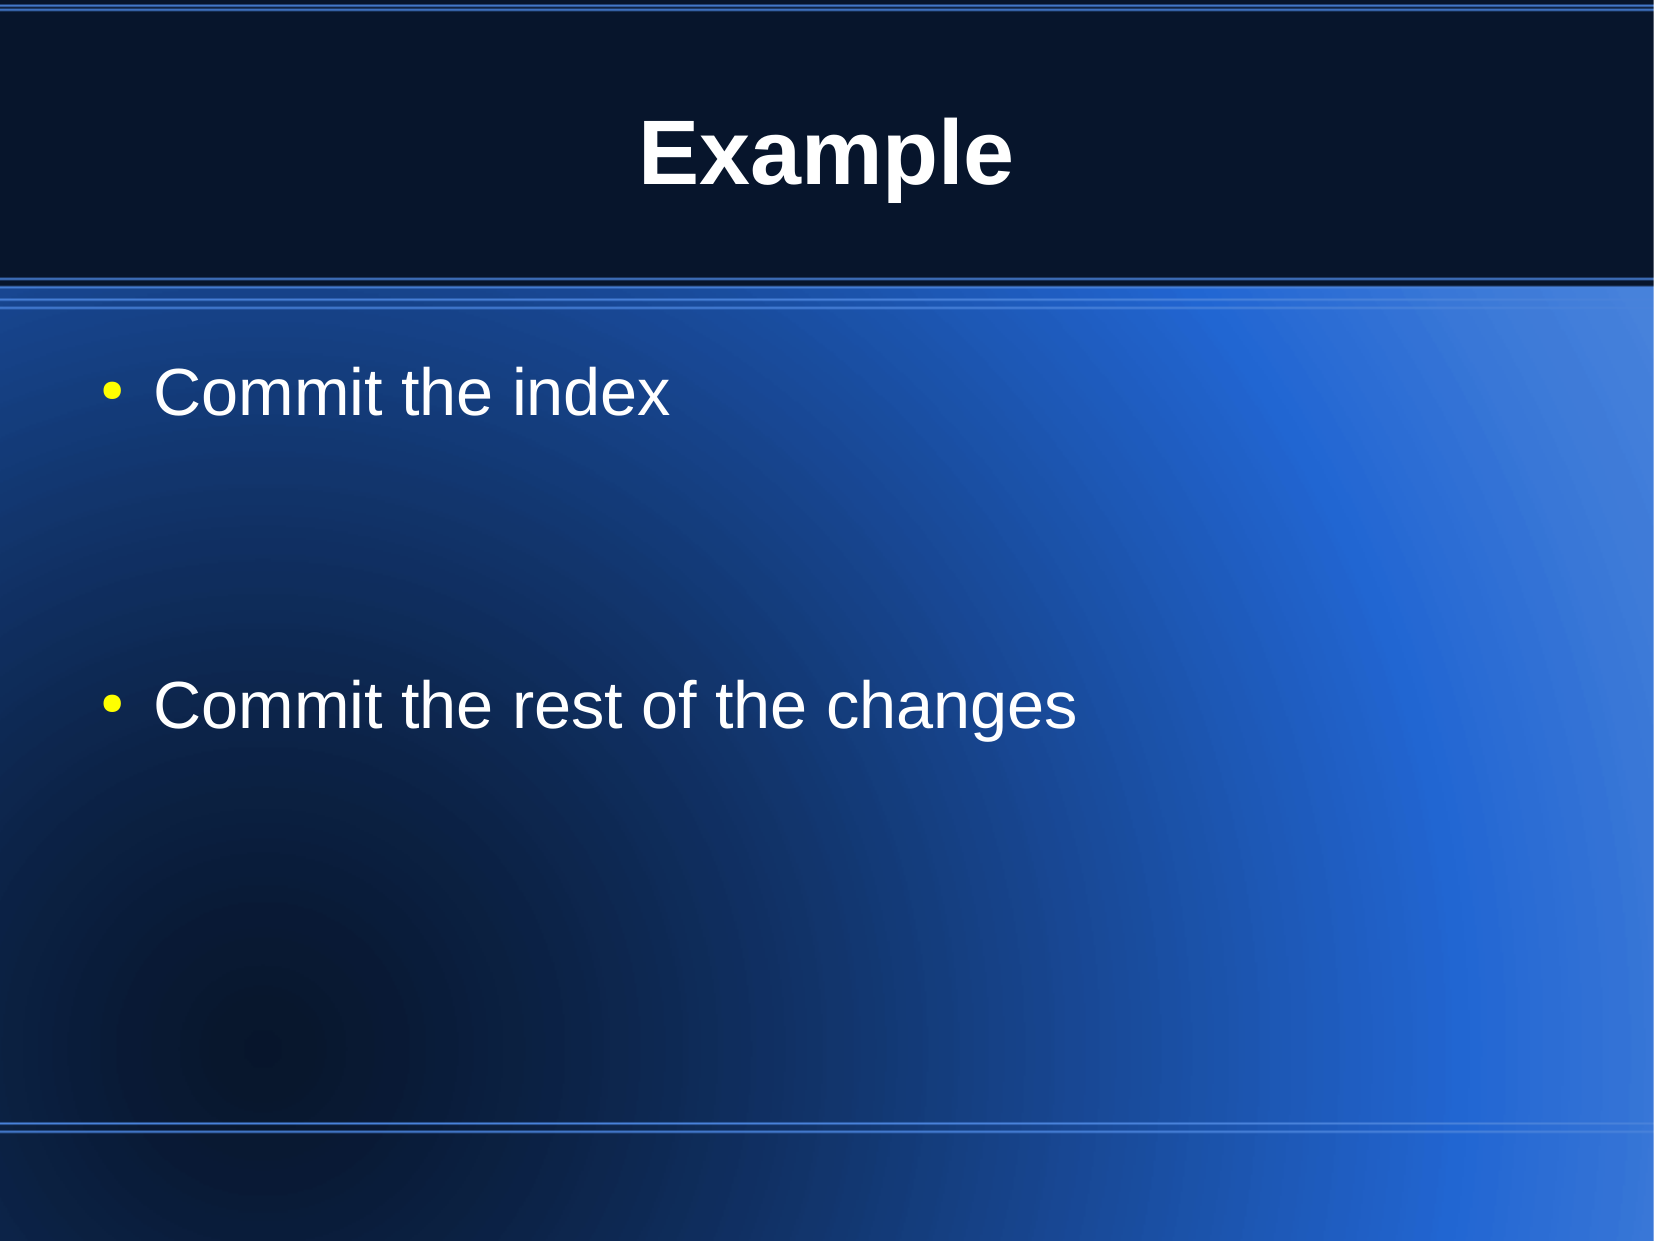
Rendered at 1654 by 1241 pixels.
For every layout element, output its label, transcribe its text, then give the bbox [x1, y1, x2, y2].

title Example [82, 56, 1571, 250]
list Commit the index Commit the rest of the changes [82, 355, 1571, 1043]
picture [0, 0, 1654, 1241]
